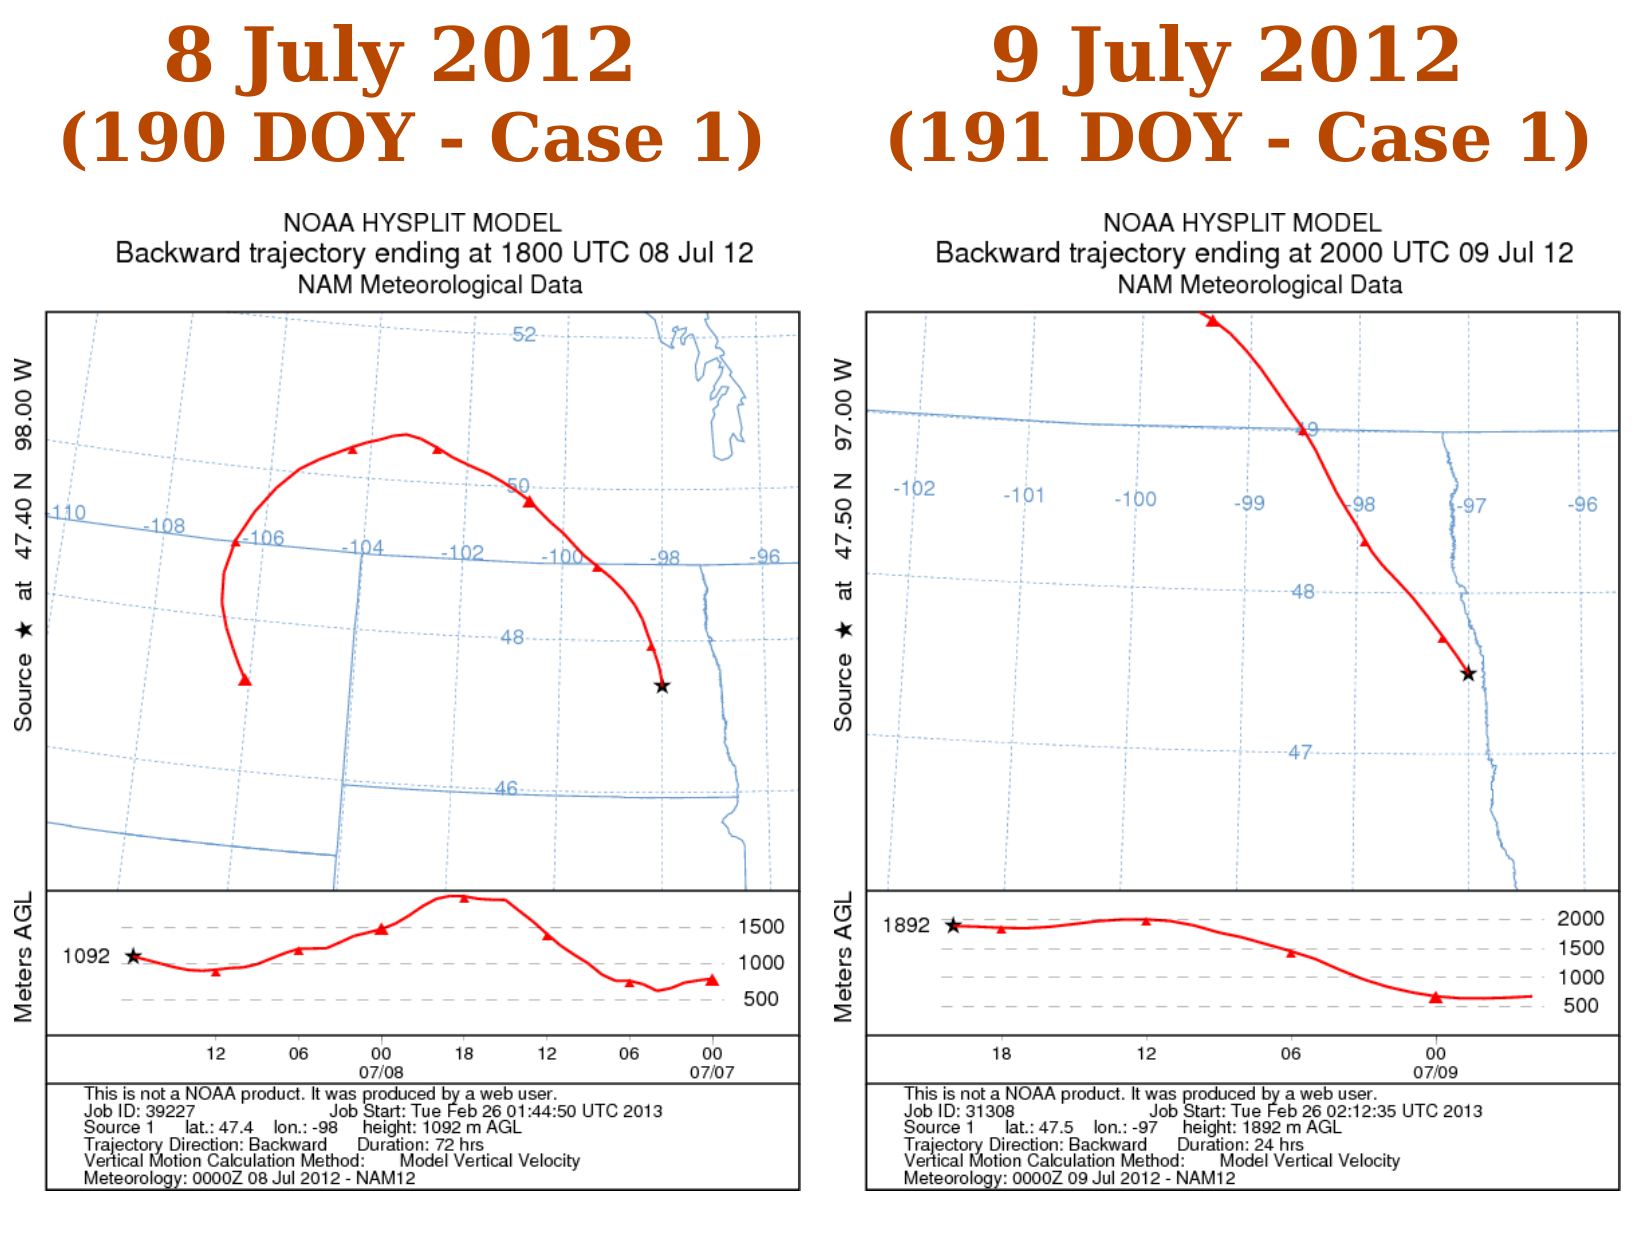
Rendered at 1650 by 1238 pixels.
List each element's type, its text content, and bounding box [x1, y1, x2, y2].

title 9 July 2012 (191 DOY - Case 1) [864, 0, 1615, 188]
picture [834, 213, 1621, 1191]
picture [14, 213, 801, 1191]
title 8 July 2012 (190 DOY - Case 1) [37, 0, 788, 188]
